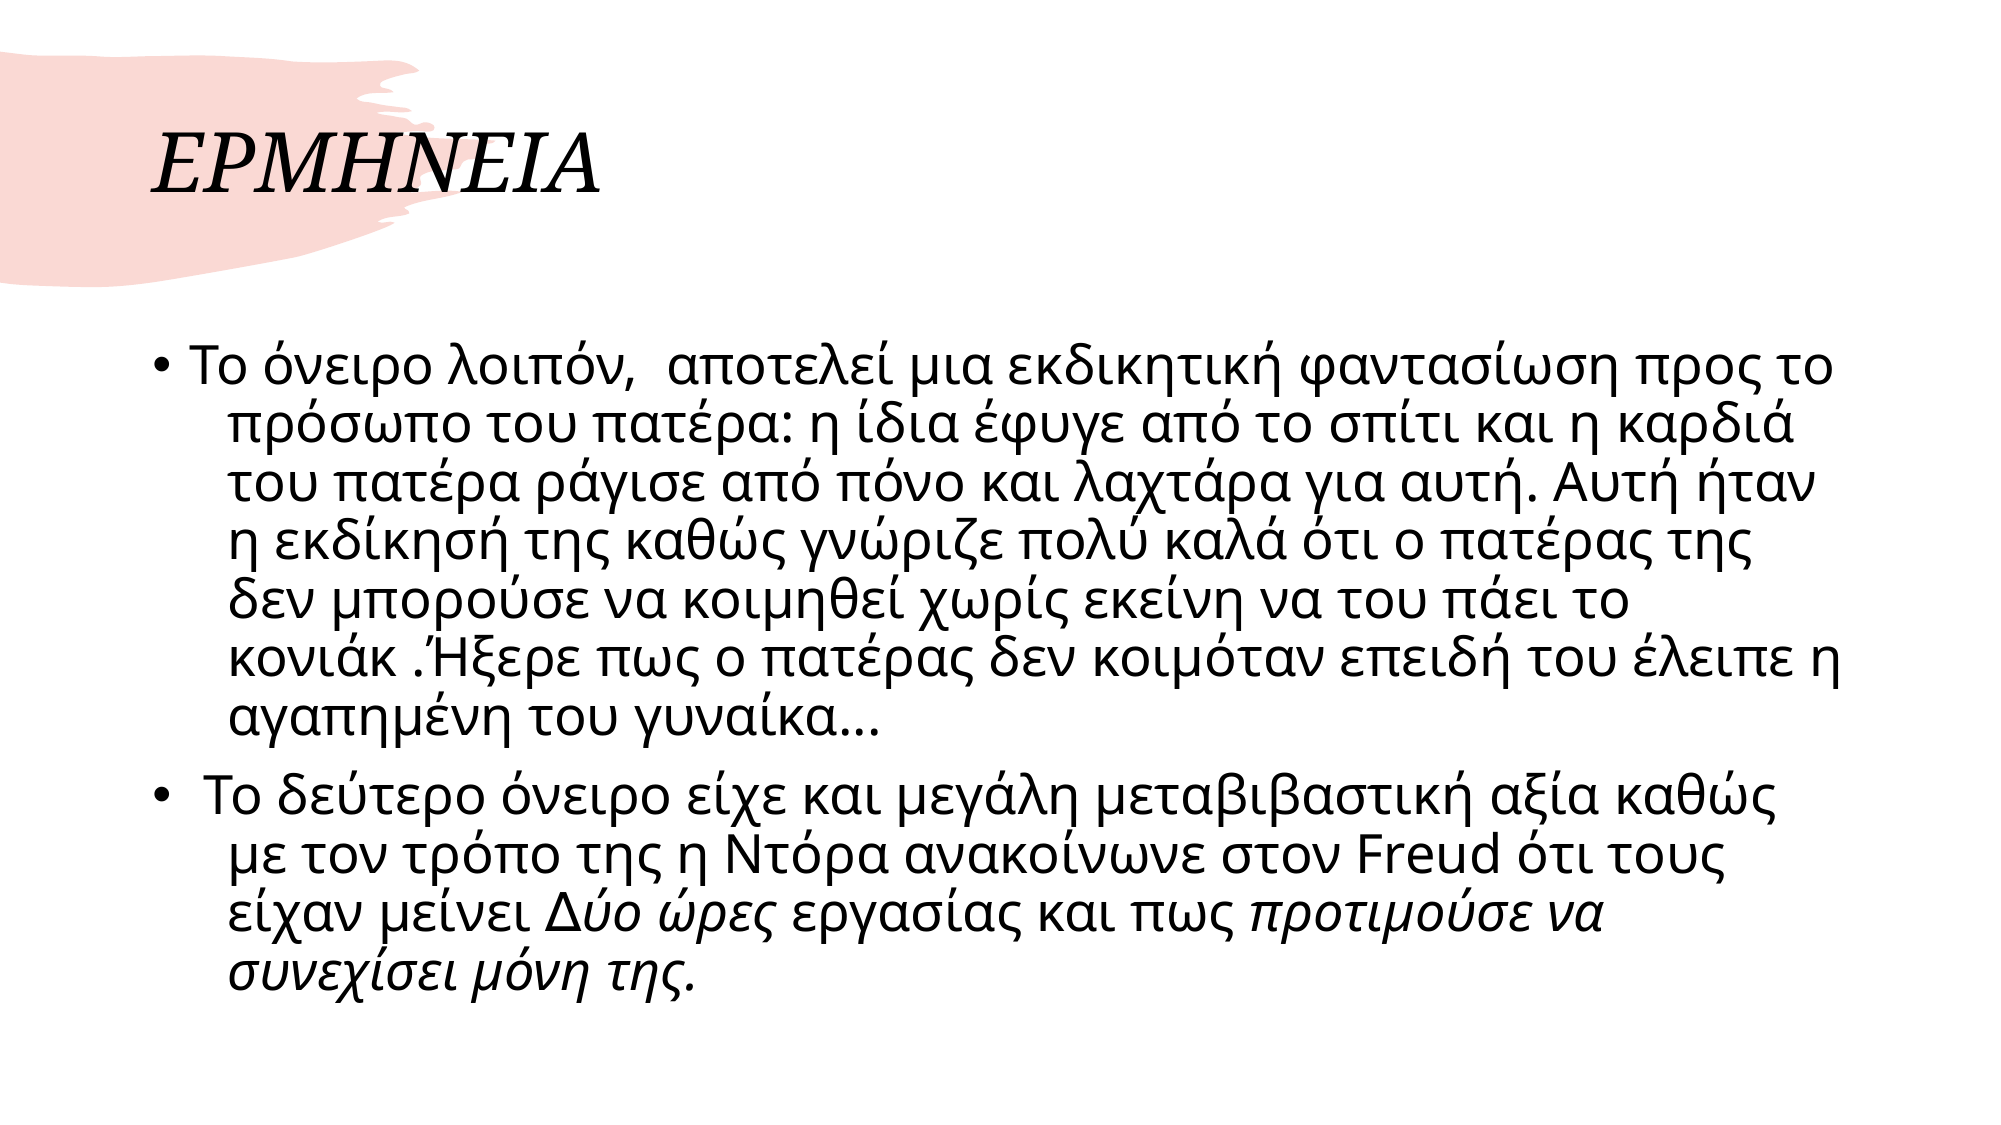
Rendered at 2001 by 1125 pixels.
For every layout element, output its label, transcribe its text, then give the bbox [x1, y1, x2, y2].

title ΕΡΜΗΝΕΙΑ [137, 56, 1863, 275]
list Το όνειρο λοιπόν, αποτελεί µια εκδικητική φαντασίωση προς το πρόσωπο του πατέρα: η ίδια έφυγε από το σπίτι και η καρδιά του πατέρα ράγισε από πόνο και λαχτάρα για αυτή. Αυτή ήταν η εκδίκησή της καθώς γνώριζε πολύ καλά ότι ο πατέρας της δεν µπορούσε να κοιμηθεί χωρίς εκείνη να του πάει το κονιάκ .Ήξερε πως ο πατέρας δεν κοιμόταν επειδή του έλειπε η αγαπημένη του γυναίκα... Το δεύτερο όνειρο είχε και µεγάλη µεταβιβαστική αξία καθώς µε τον τρόπο της η Ντόρα ανακοίνωνε στον Freud ότι τους είχαν µείνει ∆ύο ώρες εργασίας και πως προτιµούσε να συνεχίσει µόνη της. [137, 329, 1863, 1013]
